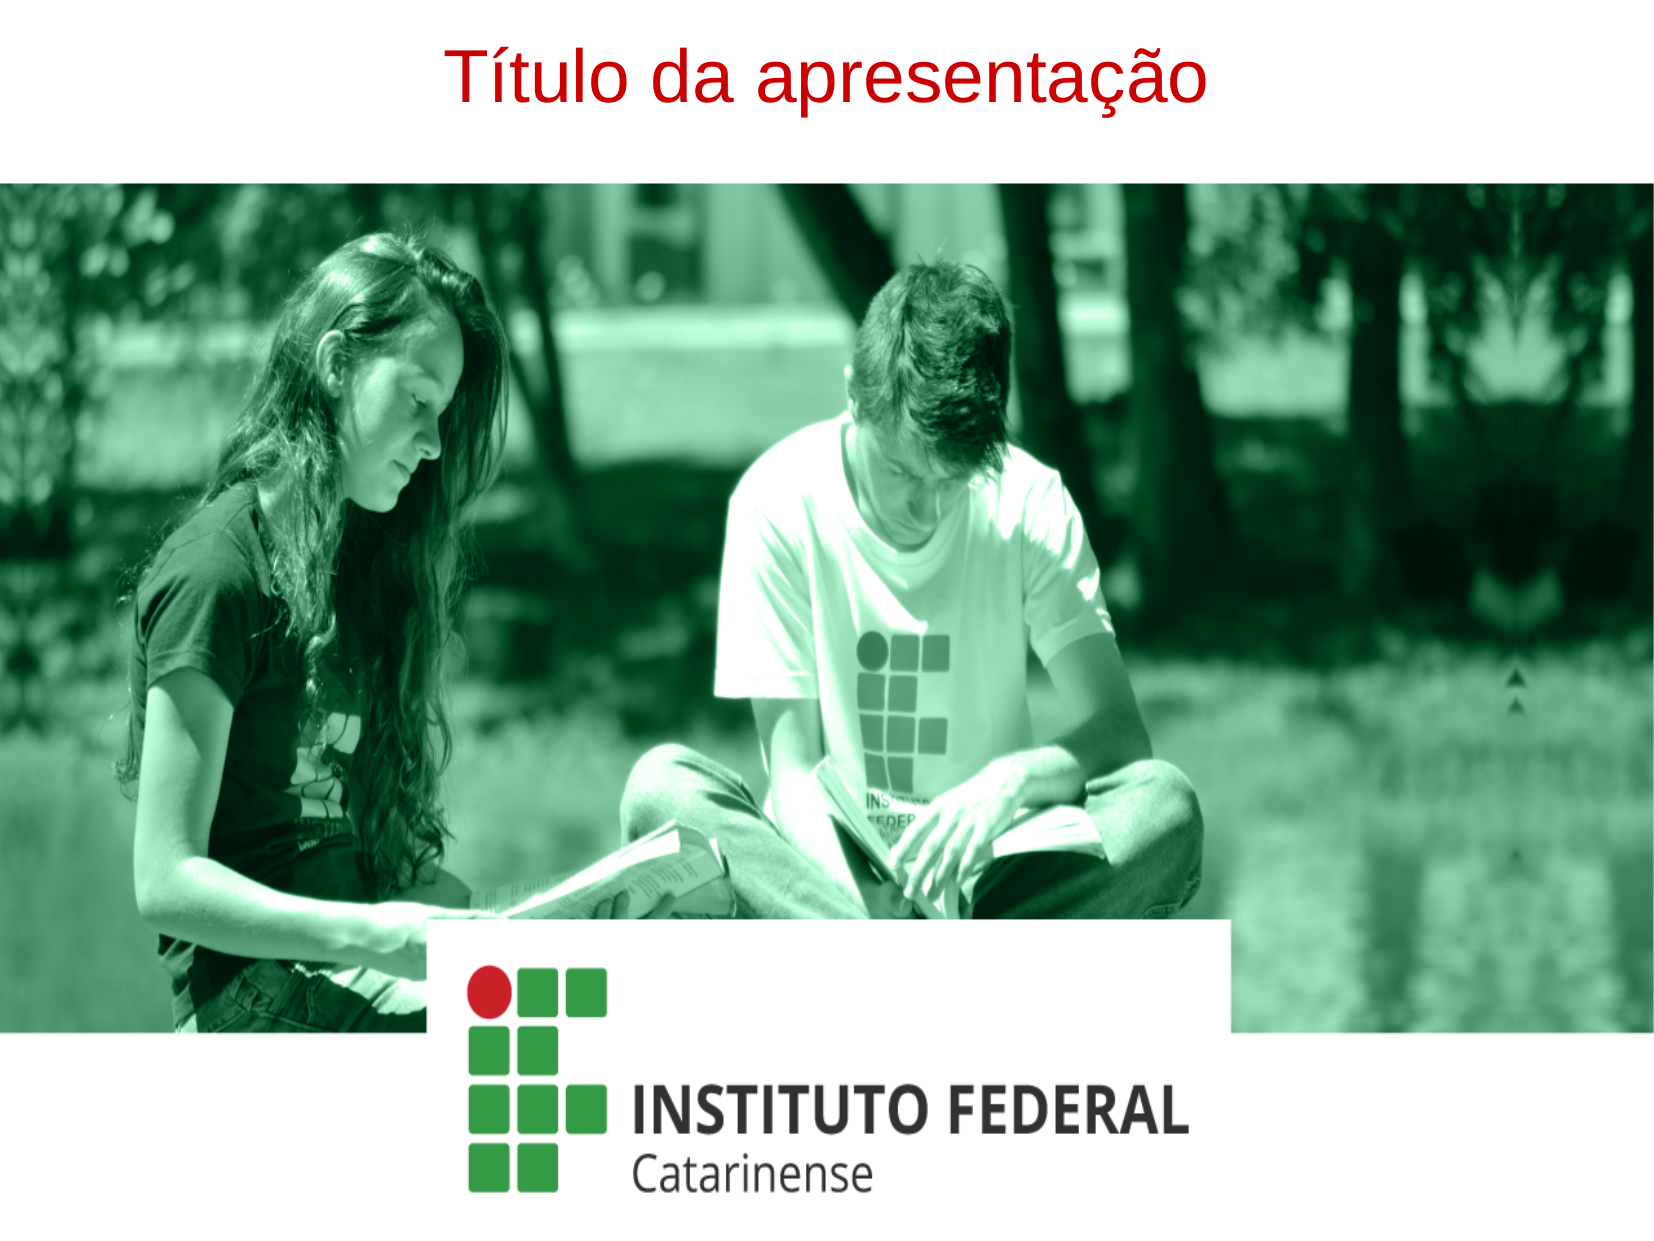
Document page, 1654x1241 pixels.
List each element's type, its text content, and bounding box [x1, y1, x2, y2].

title Título da apresentação [82, 0, 1571, 154]
picture [0, 0, 1654, 1241]
